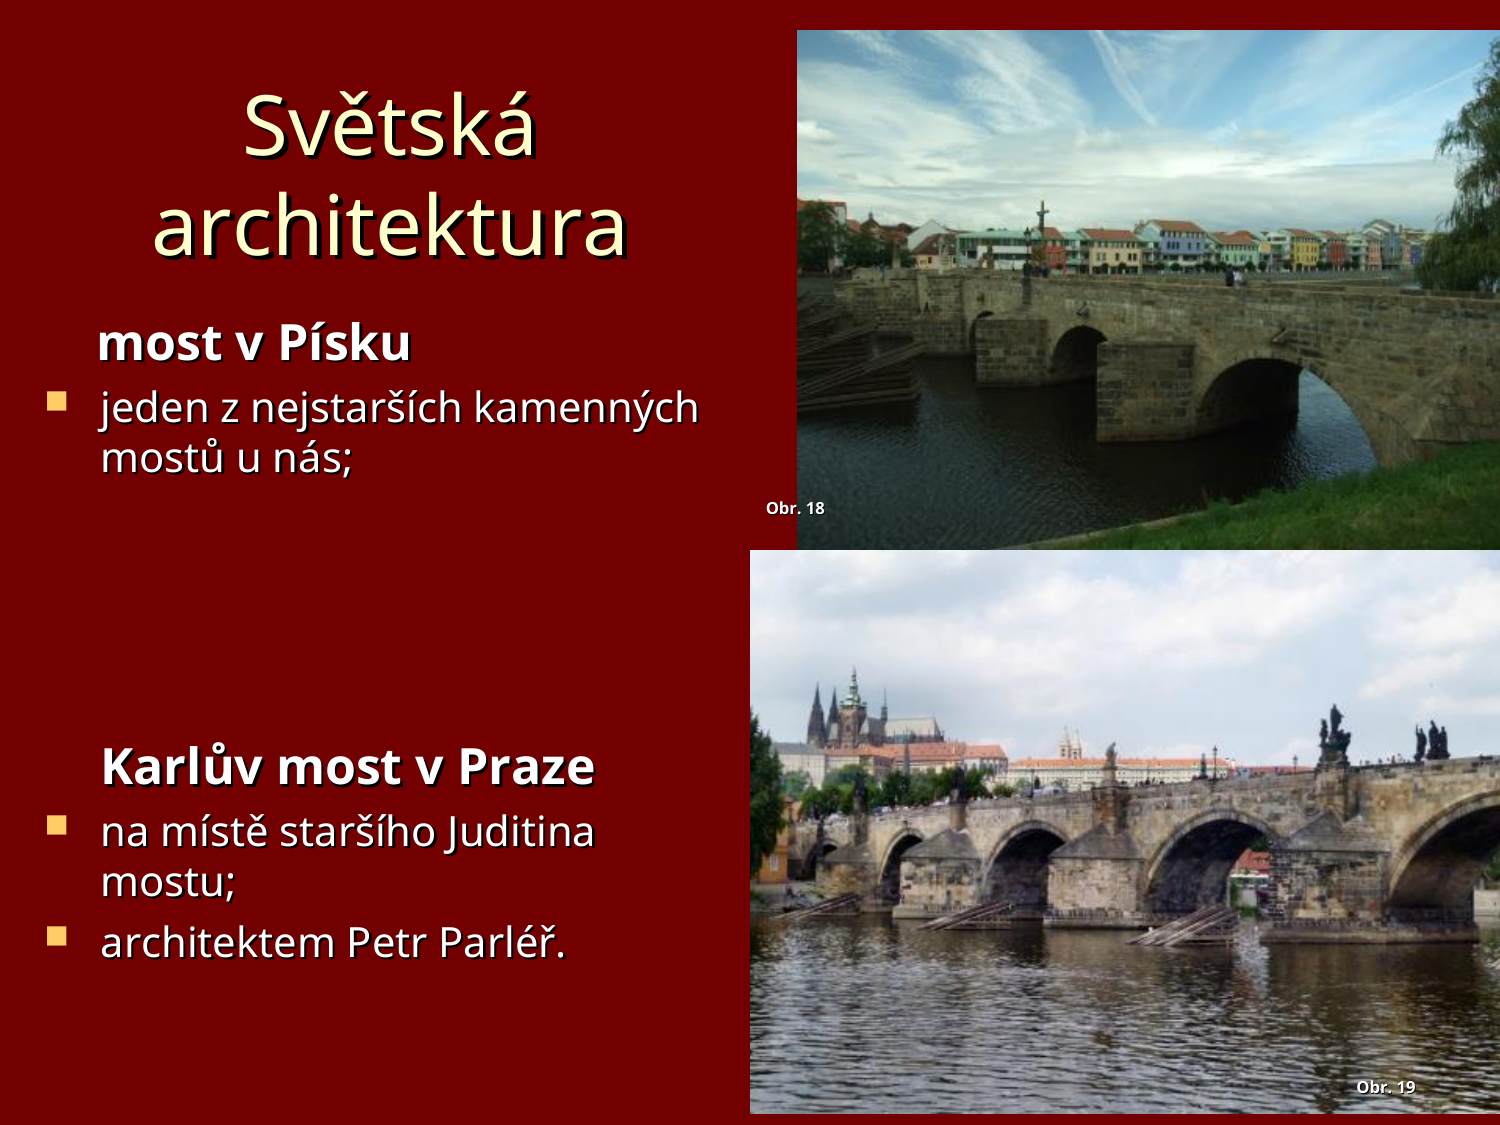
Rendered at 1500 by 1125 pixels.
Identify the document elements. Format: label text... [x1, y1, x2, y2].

text_box [750, 31, 1500, 1114]
list most v Písku jeden z nejstarších kamenných mostů u nás; Karlův most v Praze na místě staršího Juditina mostu; architektem Petr Parléř. [29, 302, 738, 1083]
title Světská architektura [0, 78, 782, 266]
text_box Obr. 18 [751, 492, 953, 527]
text_box Obr. 19 [1341, 1071, 1500, 1105]
